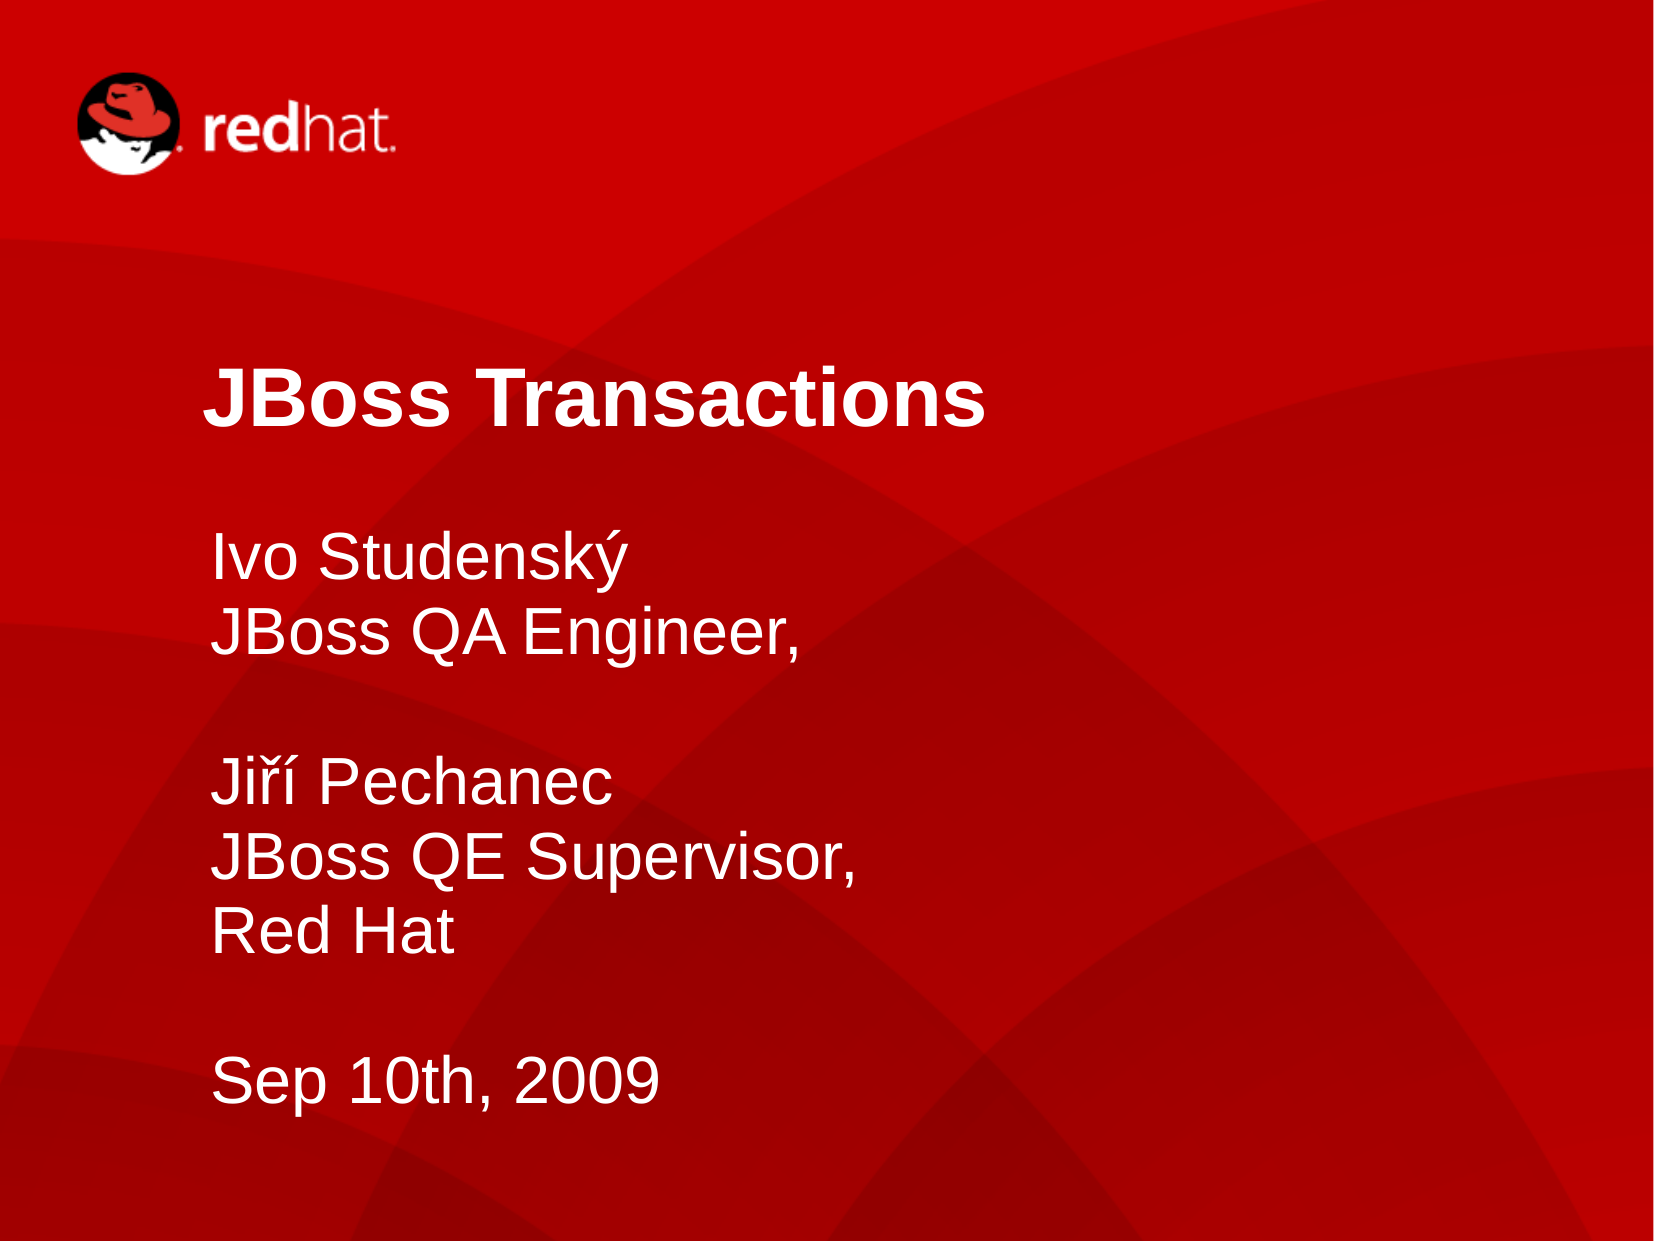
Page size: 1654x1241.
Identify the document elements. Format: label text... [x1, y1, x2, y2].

text_box Ivo Studenský JBoss QA Engineer, Jiří Pechanec JBoss QE Supervisor, Red Hat Sep 10th, 2009 [195, 474, 901, 1088]
picture [0, 0, 1654, 1241]
text_box JBoss Transactions [187, 297, 1426, 518]
